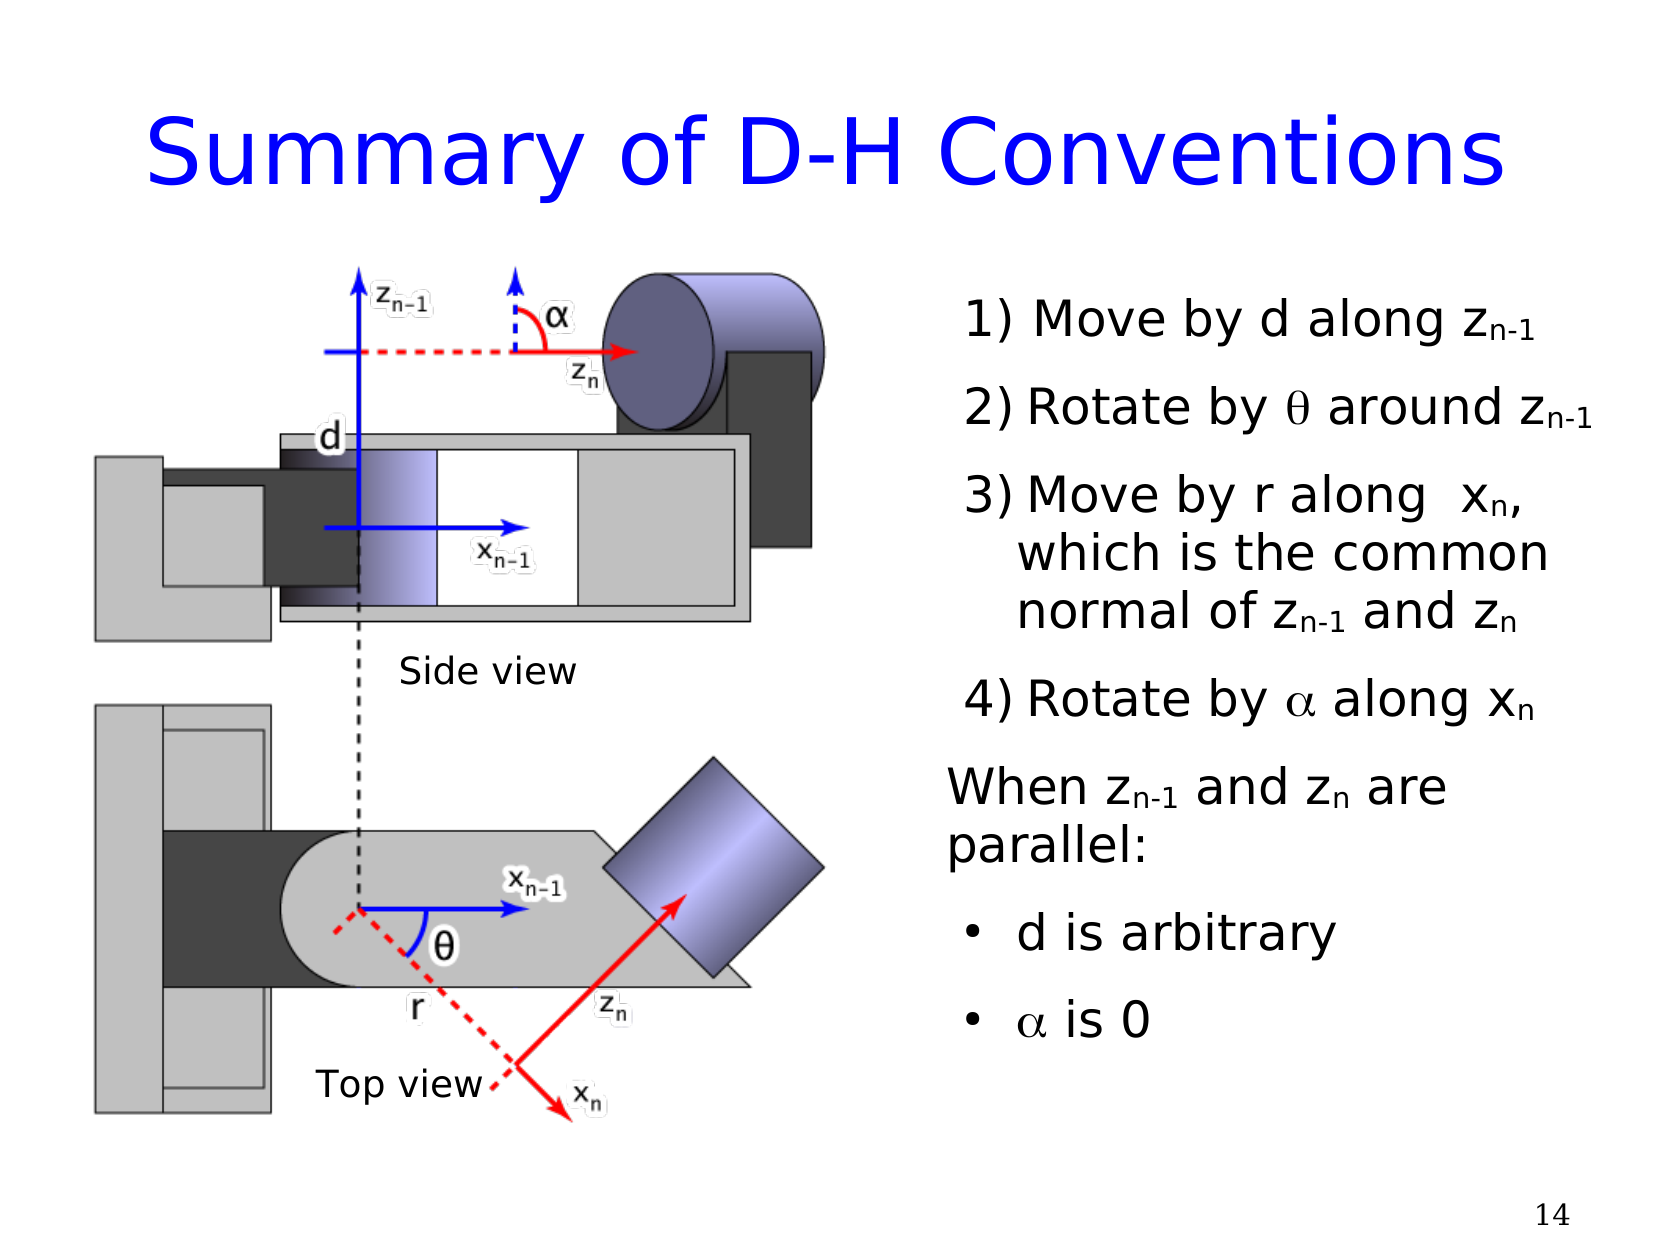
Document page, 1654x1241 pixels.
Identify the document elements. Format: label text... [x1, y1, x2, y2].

list Move by d along zn-1 Rotate by q around zn-1 Move by r along xn, which is the common normal of zn-1 and zn Rotate by a along xn When zn-1 and zn are parallel: d is arbitrary a is 0 [946, 290, 1633, 1163]
text_box Top view [301, 1055, 499, 1115]
title Summary of D-H Conventions [82, 49, 1571, 257]
picture [67, 257, 850, 1132]
text_box Side view [383, 642, 594, 702]
